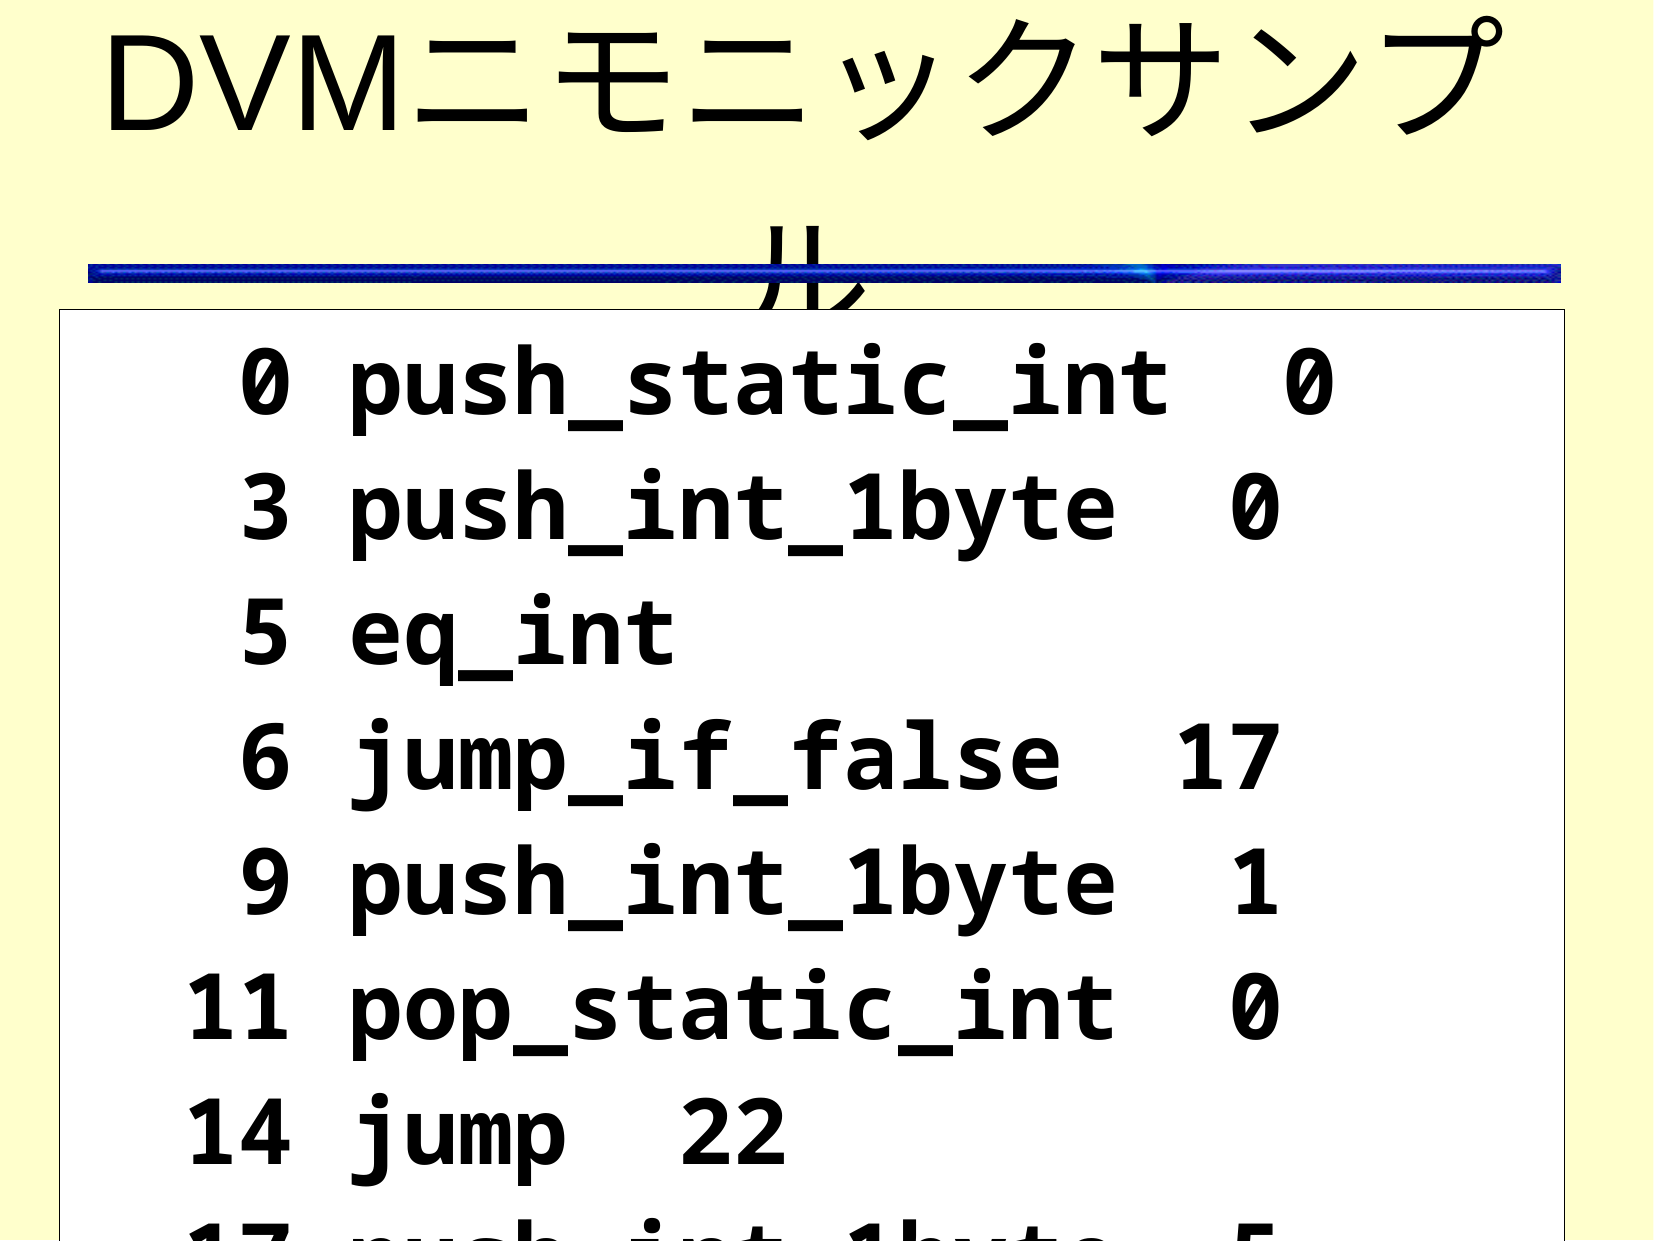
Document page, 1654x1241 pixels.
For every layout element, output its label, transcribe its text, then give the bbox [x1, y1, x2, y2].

text_box 0 push_static_int 0 3 push_int_1byte 0 5 eq_int 6 jump_if_false 17 9 push_int_1byte 1 11 pop_static_int 0 14 jump 22 17 push_int_1byte 5 19 pop_static_int 0 [59, 309, 1565, 1151]
title DVMニモニックサンプル [59, 73, 1548, 266]
picture [88, 264, 1561, 283]
